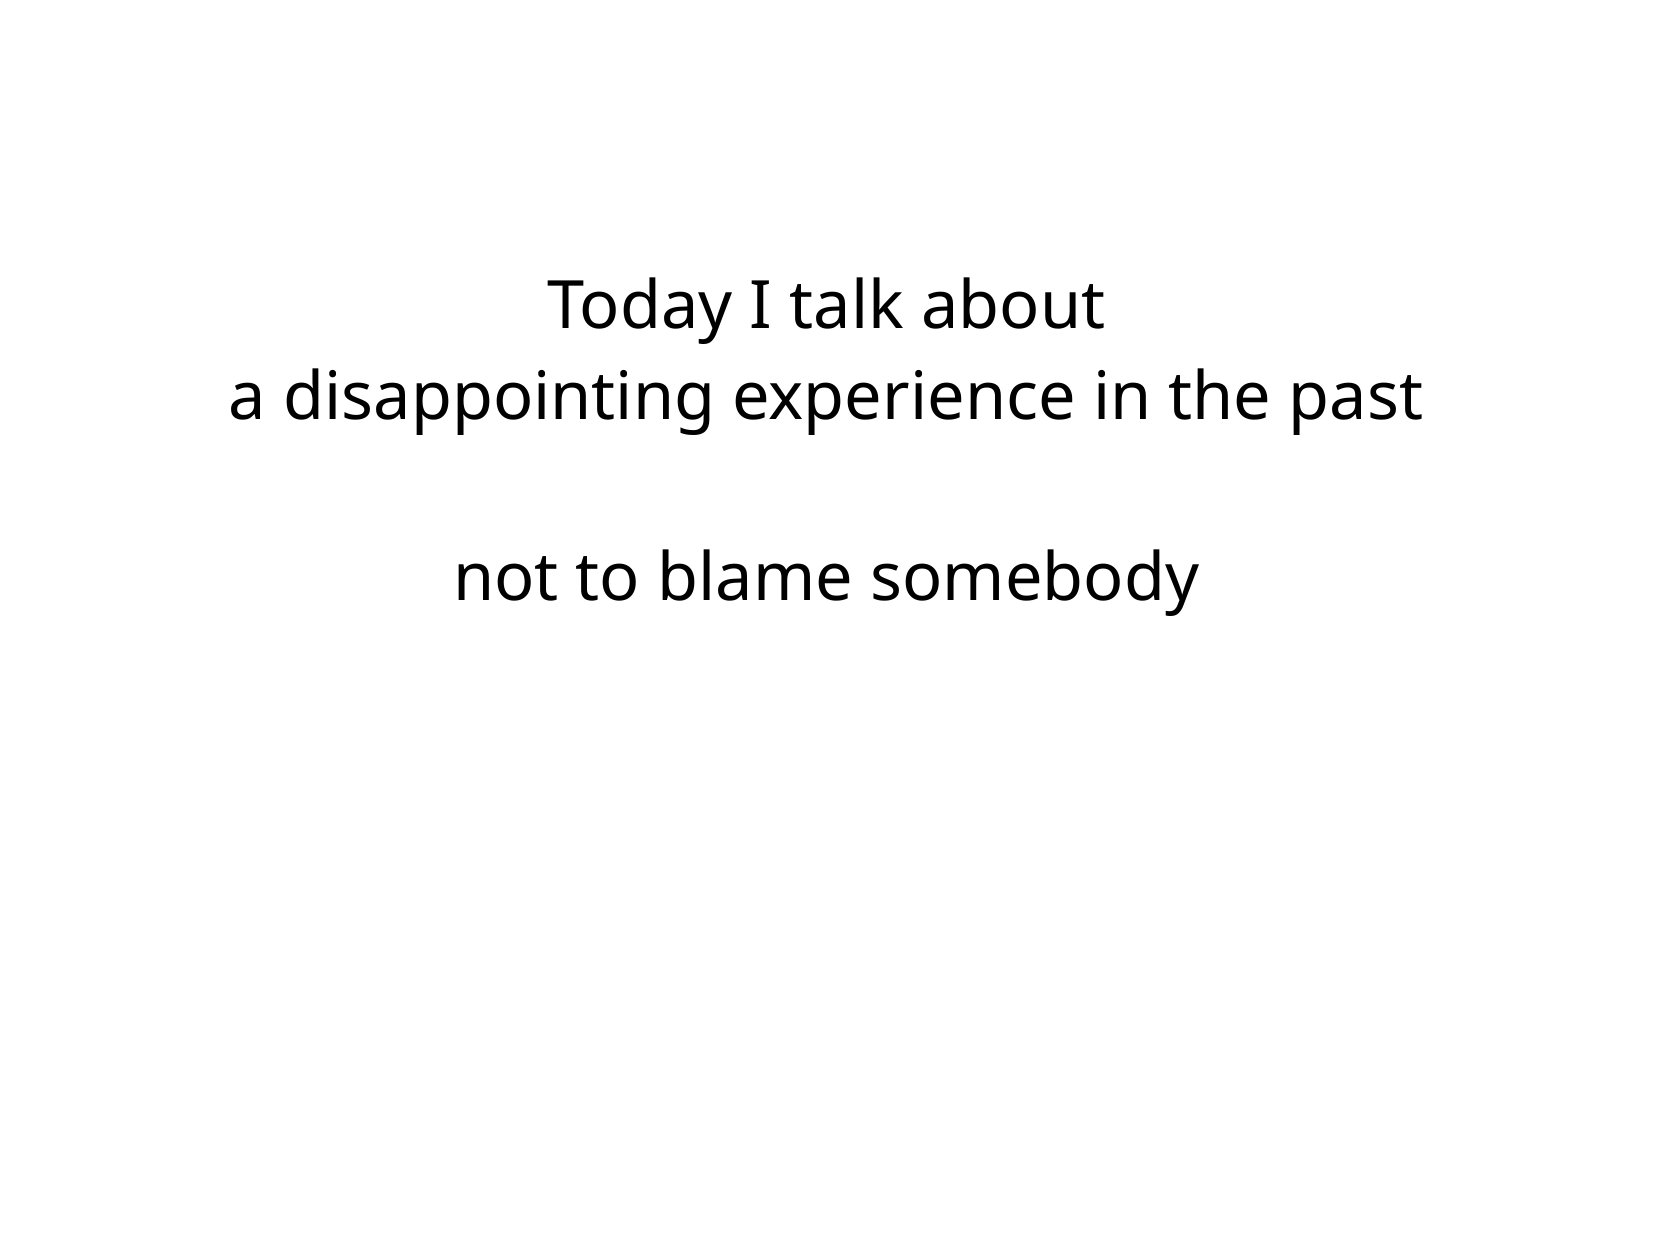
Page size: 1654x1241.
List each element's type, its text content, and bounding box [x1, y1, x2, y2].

subtitle Today I talk about a disappointing experience in the past not to blame somebody [82, 49, 1571, 1010]
